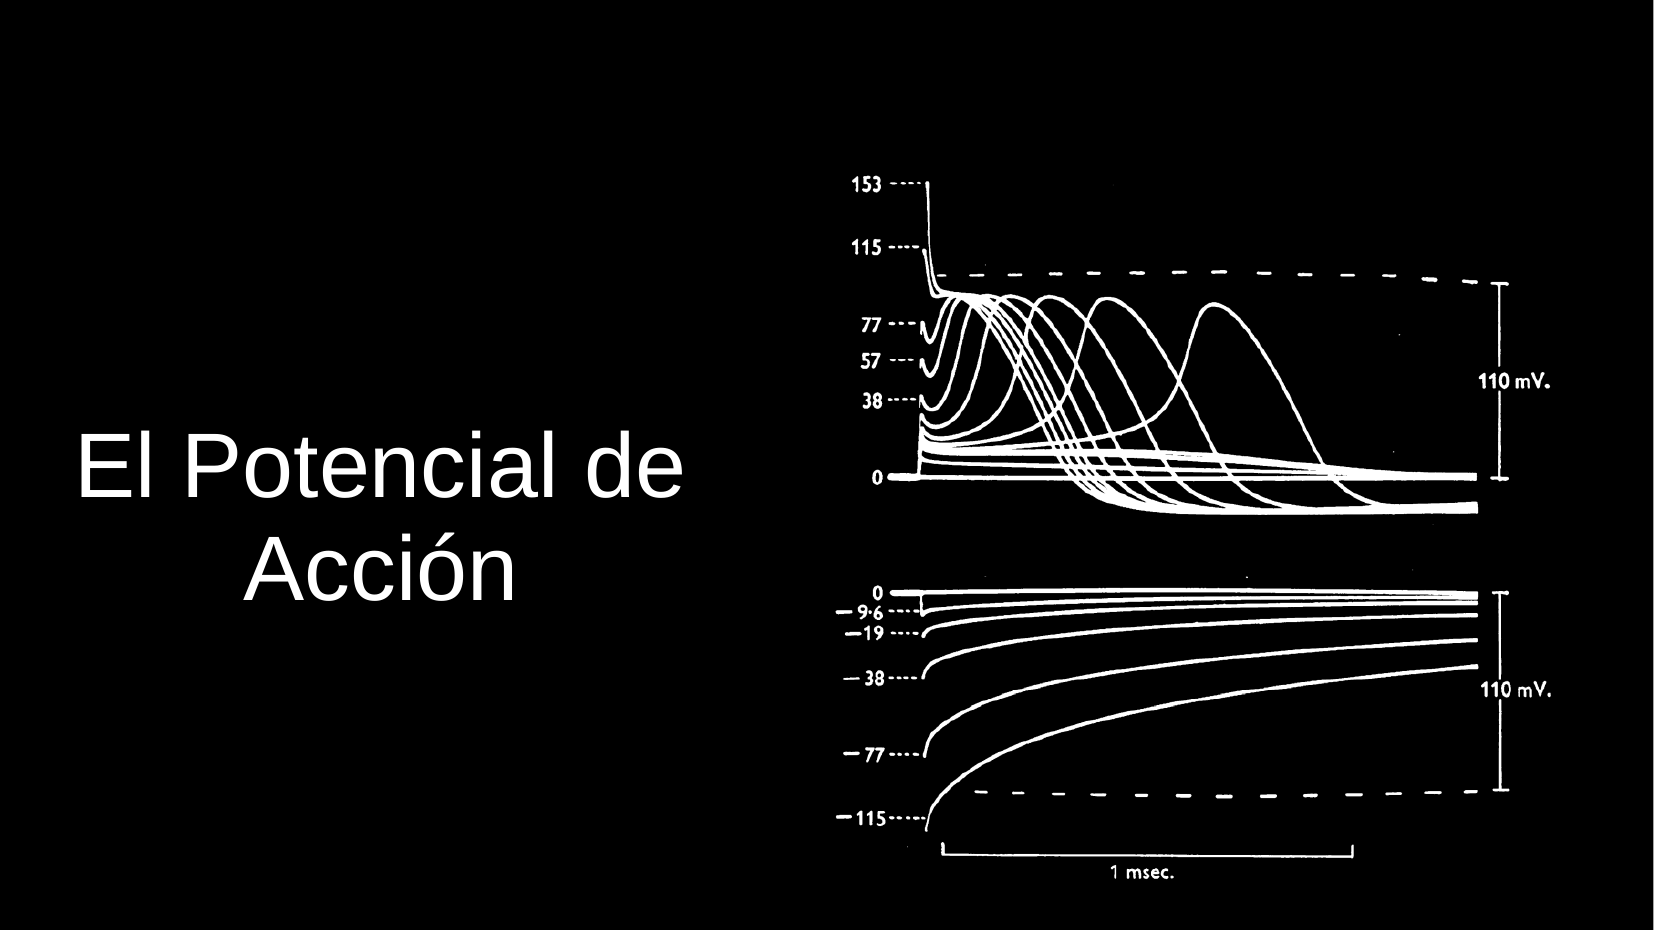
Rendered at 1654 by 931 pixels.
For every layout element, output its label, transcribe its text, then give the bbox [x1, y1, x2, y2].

title El Potencial de Acción [0, 414, 826, 621]
picture [826, 163, 1561, 886]
